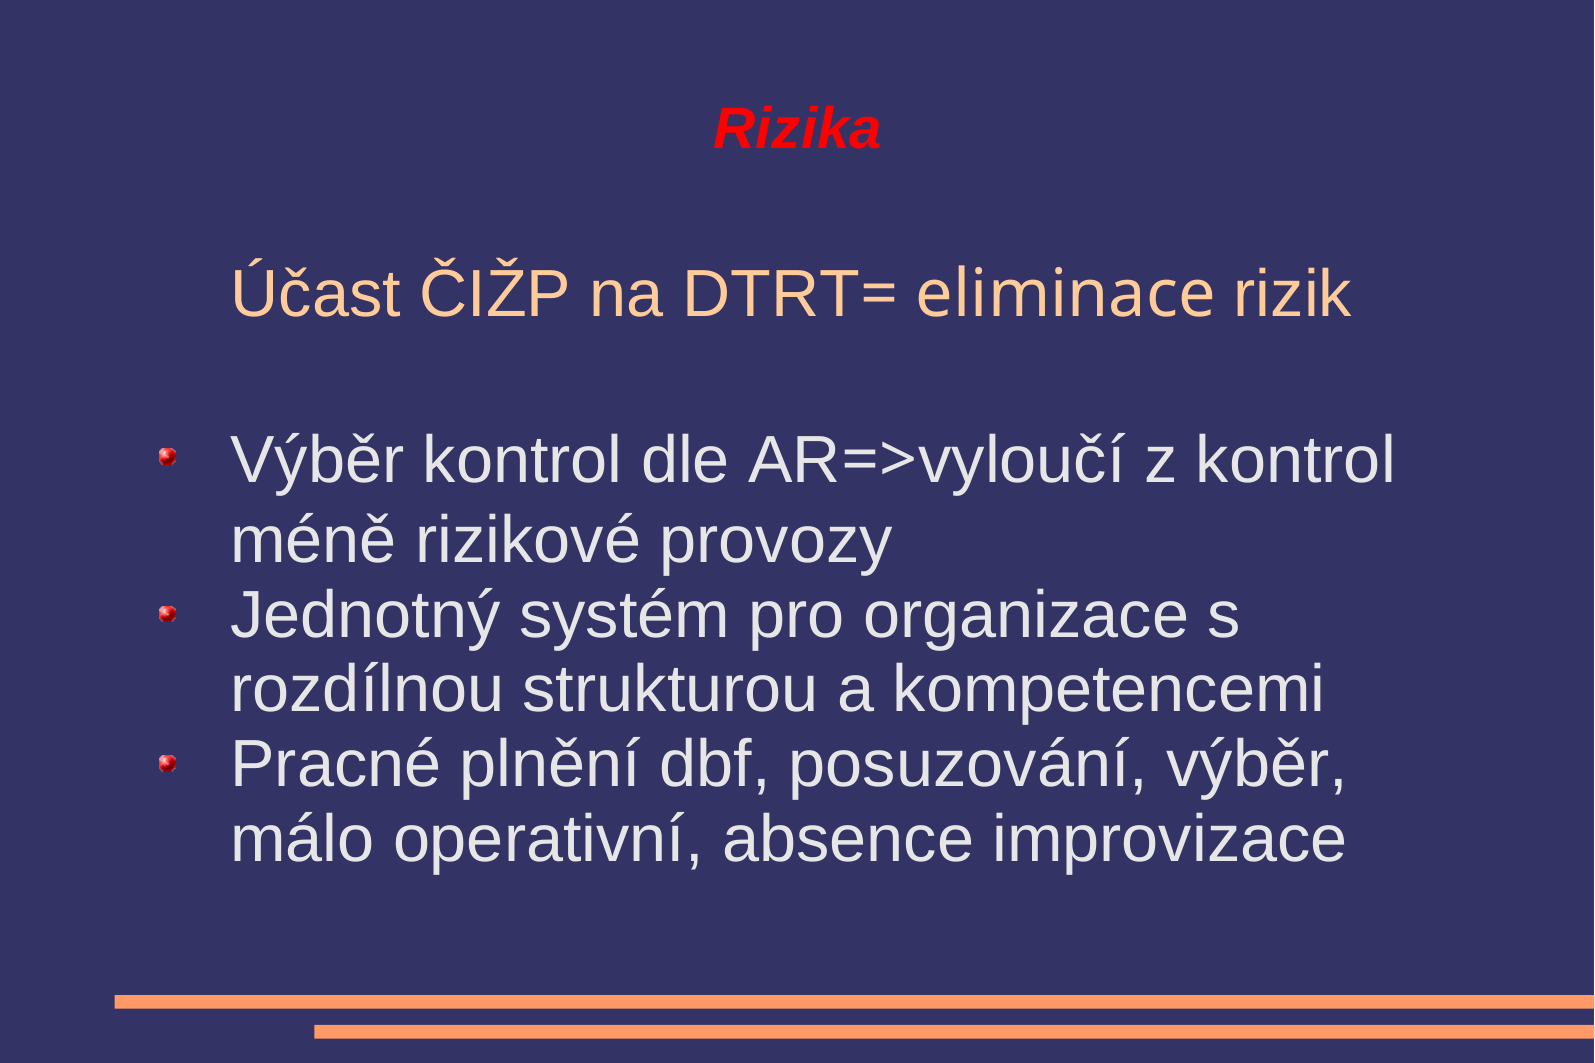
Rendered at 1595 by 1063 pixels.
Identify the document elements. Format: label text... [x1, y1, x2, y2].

list Účast ČIŽP na DTRT= eliminace rizik Výběr kontrol dle AR=>vyloučí z kontrol méně rizikové provozy Jednotný systém pro organizace s rozdílnou strukturou a kompetencemi Pracné plnění dbf, posuzování, výběr, málo operativní, absence improvizace [147, 245, 1489, 931]
title Rizika [117, 39, 1479, 218]
